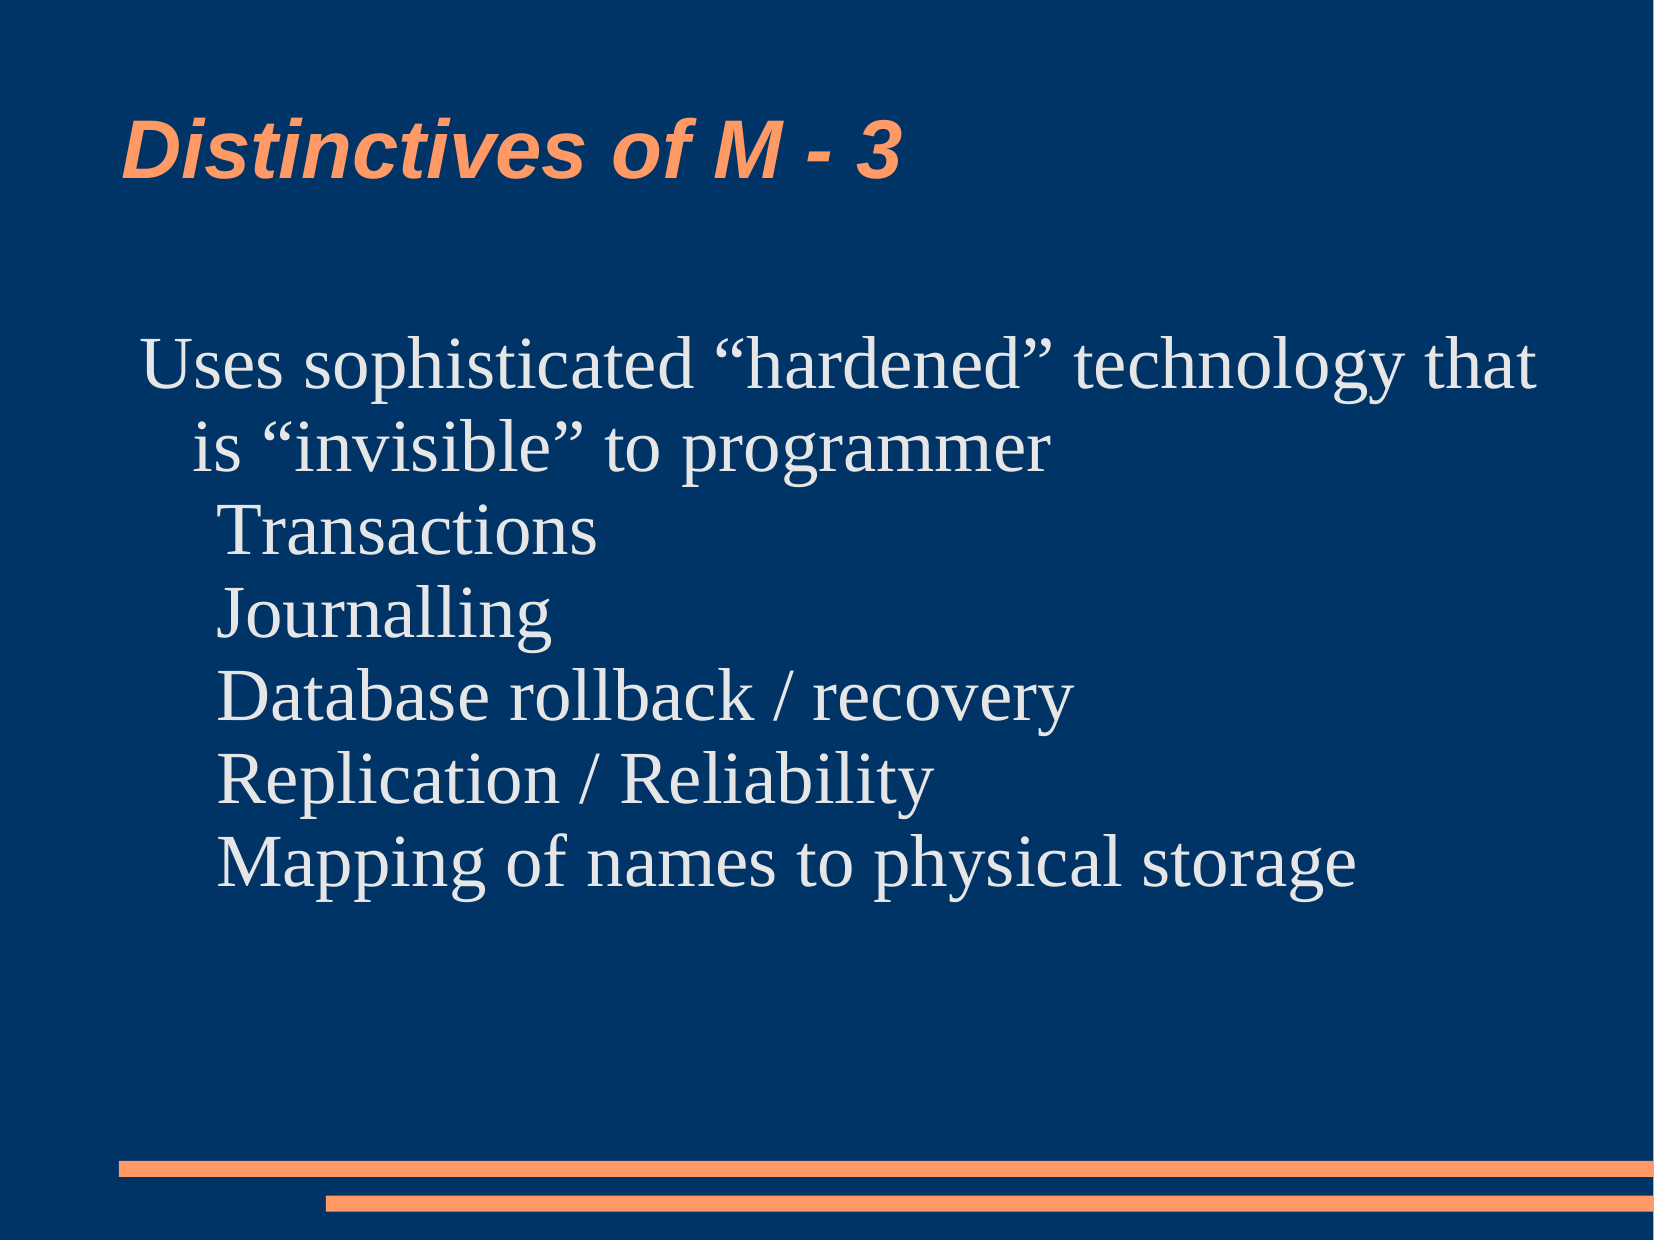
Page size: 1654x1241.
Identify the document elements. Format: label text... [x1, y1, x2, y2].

list Uses sophisticated “hardened” technology that is “invisible” to programmer Transactions Journalling Database rollback / recovery Replication / Reliability Mapping of names to physical storage [121, 322, 1561, 1118]
title Distinctives of M - 3 [121, 53, 1534, 247]
